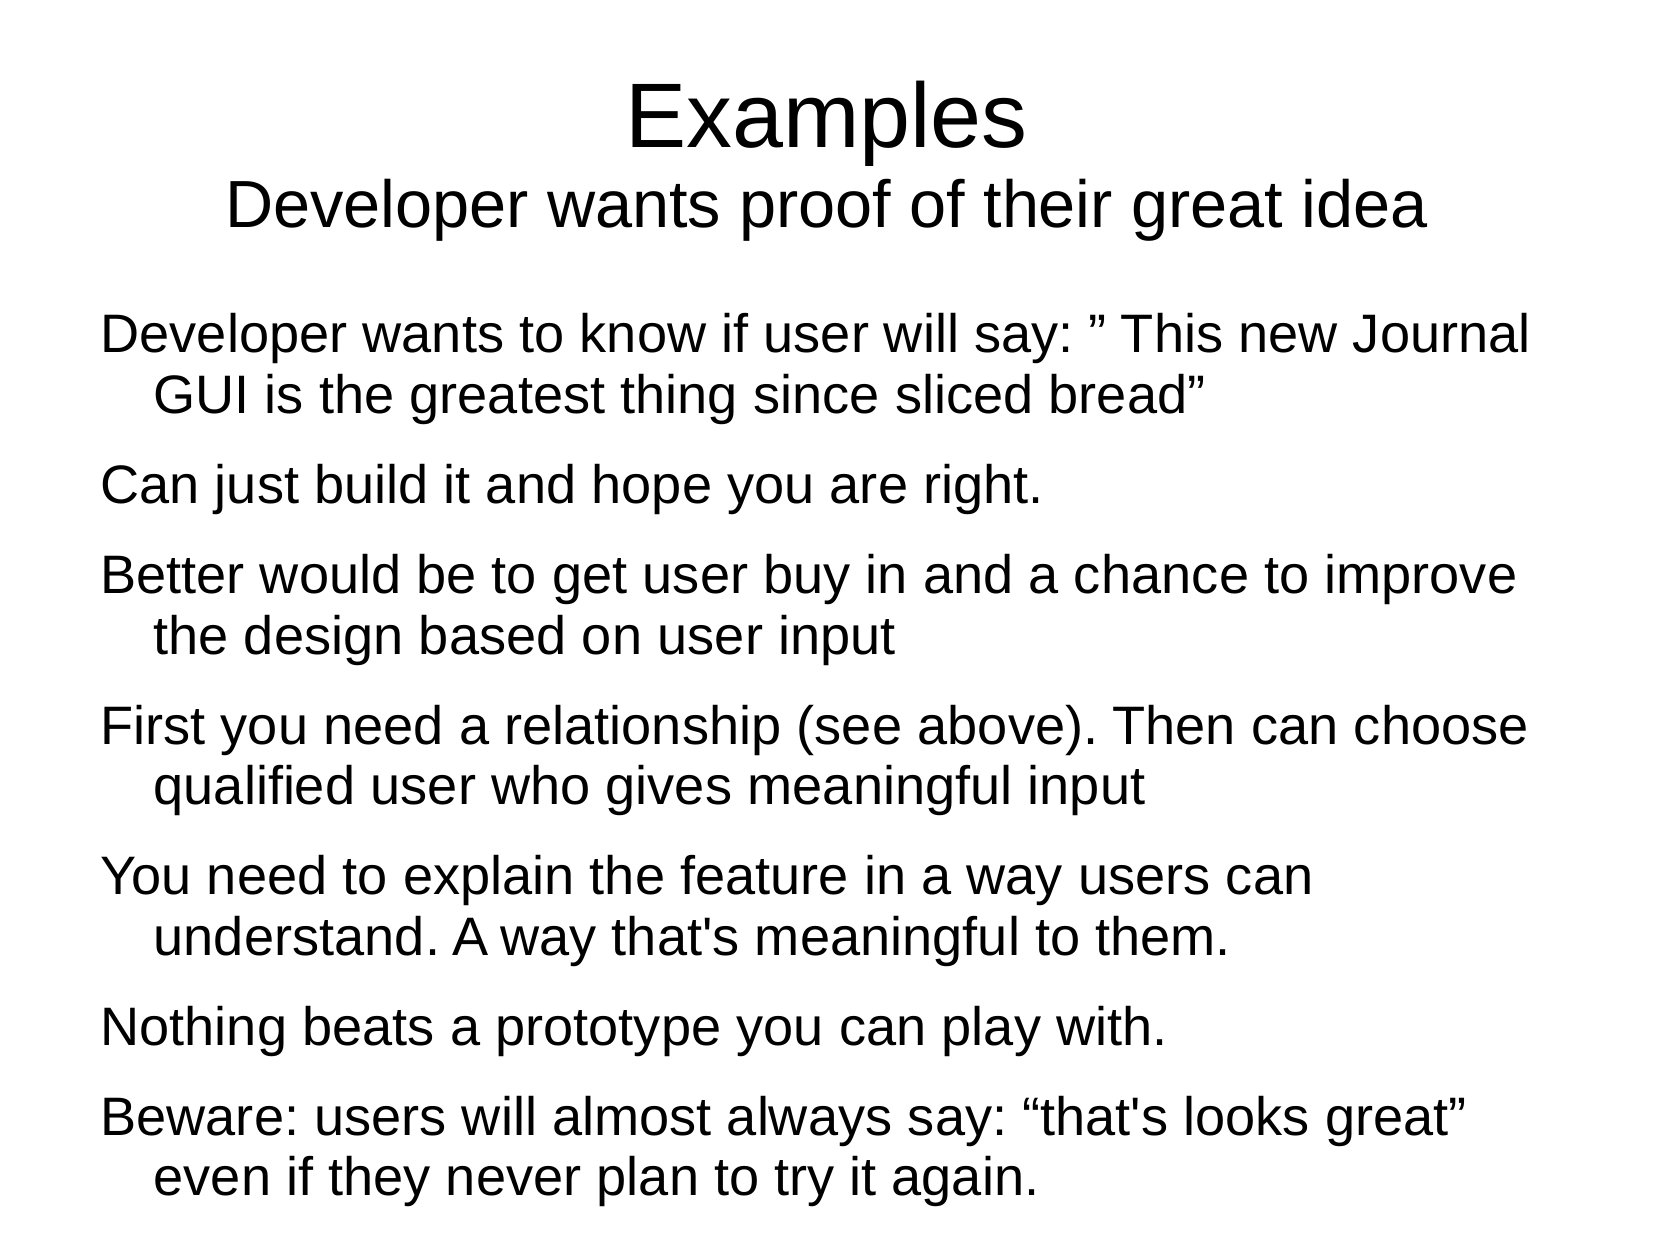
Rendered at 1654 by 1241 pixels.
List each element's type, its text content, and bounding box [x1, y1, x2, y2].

list Developer wants to know if user will say: ” This new Journal GUI is the greatest thing since sliced bread” Can just build it and hope you are right. Better would be to get user buy in and a chance to improve the design based on user input First you need a relationship (see above). Then can choose qualified user who gives meaningful input You need to explain the feature in a way users can understand. A way that's meaningful to them. Nothing beats a prototype you can play with. Beware: users will almost always say: “that's looks great” even if they never plan to try it again. [82, 303, 1571, 1208]
title Examples Developer wants proof of their great idea [82, 56, 1571, 250]
